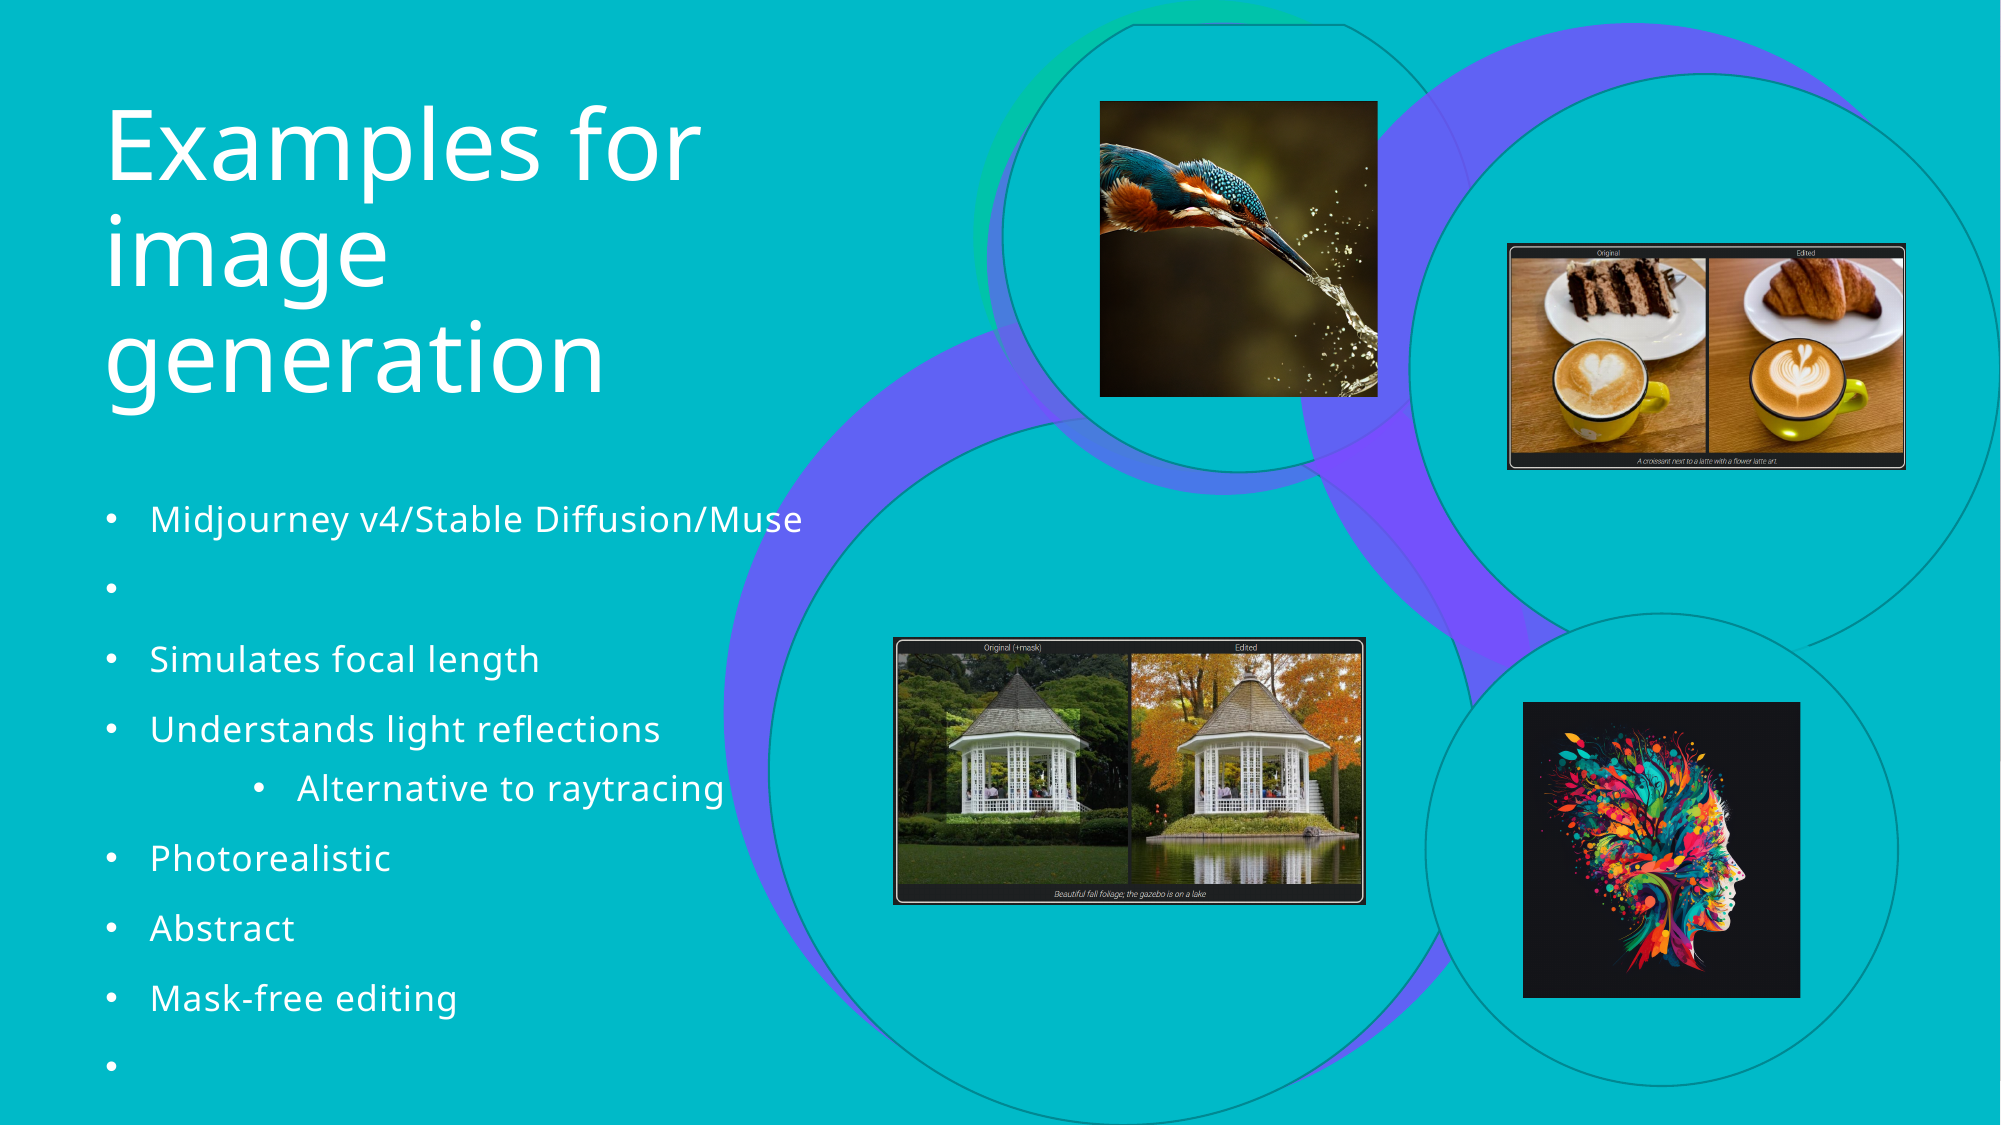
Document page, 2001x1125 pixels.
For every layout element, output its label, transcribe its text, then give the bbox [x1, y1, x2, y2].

picture [893, 637, 1366, 905]
list Midjourney v4/Stable Diffusion/Muse Simulates focal length Understands light reflections Alternative to raytracing Photorealistic Abstract Mask-free editing [90, 483, 829, 1035]
picture [1523, 702, 1801, 998]
title Examples for image generation [88, 88, 827, 447]
picture [1507, 244, 1906, 470]
text_box [0, 0, 2000, 1125]
picture [1099, 101, 1378, 397]
